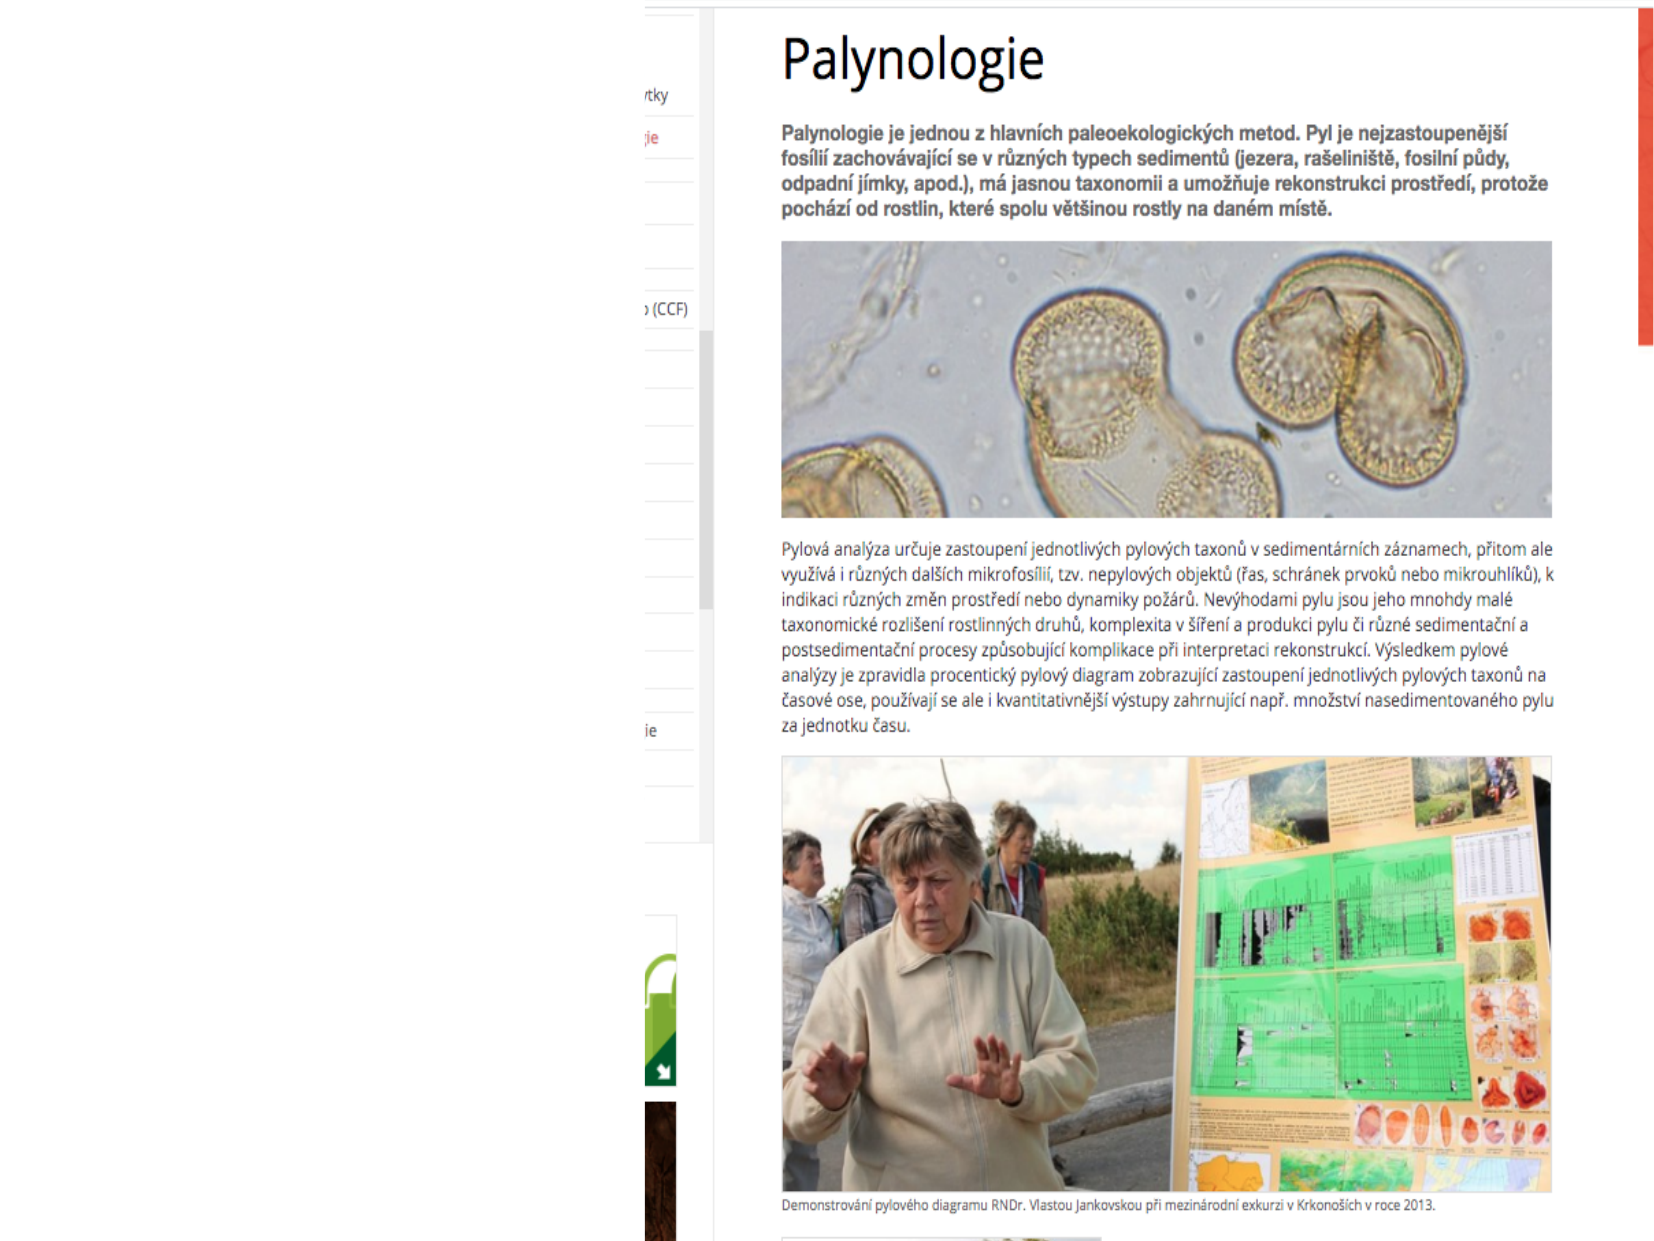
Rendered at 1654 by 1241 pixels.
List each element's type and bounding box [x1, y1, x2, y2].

picture [644, 0, 1654, 1241]
